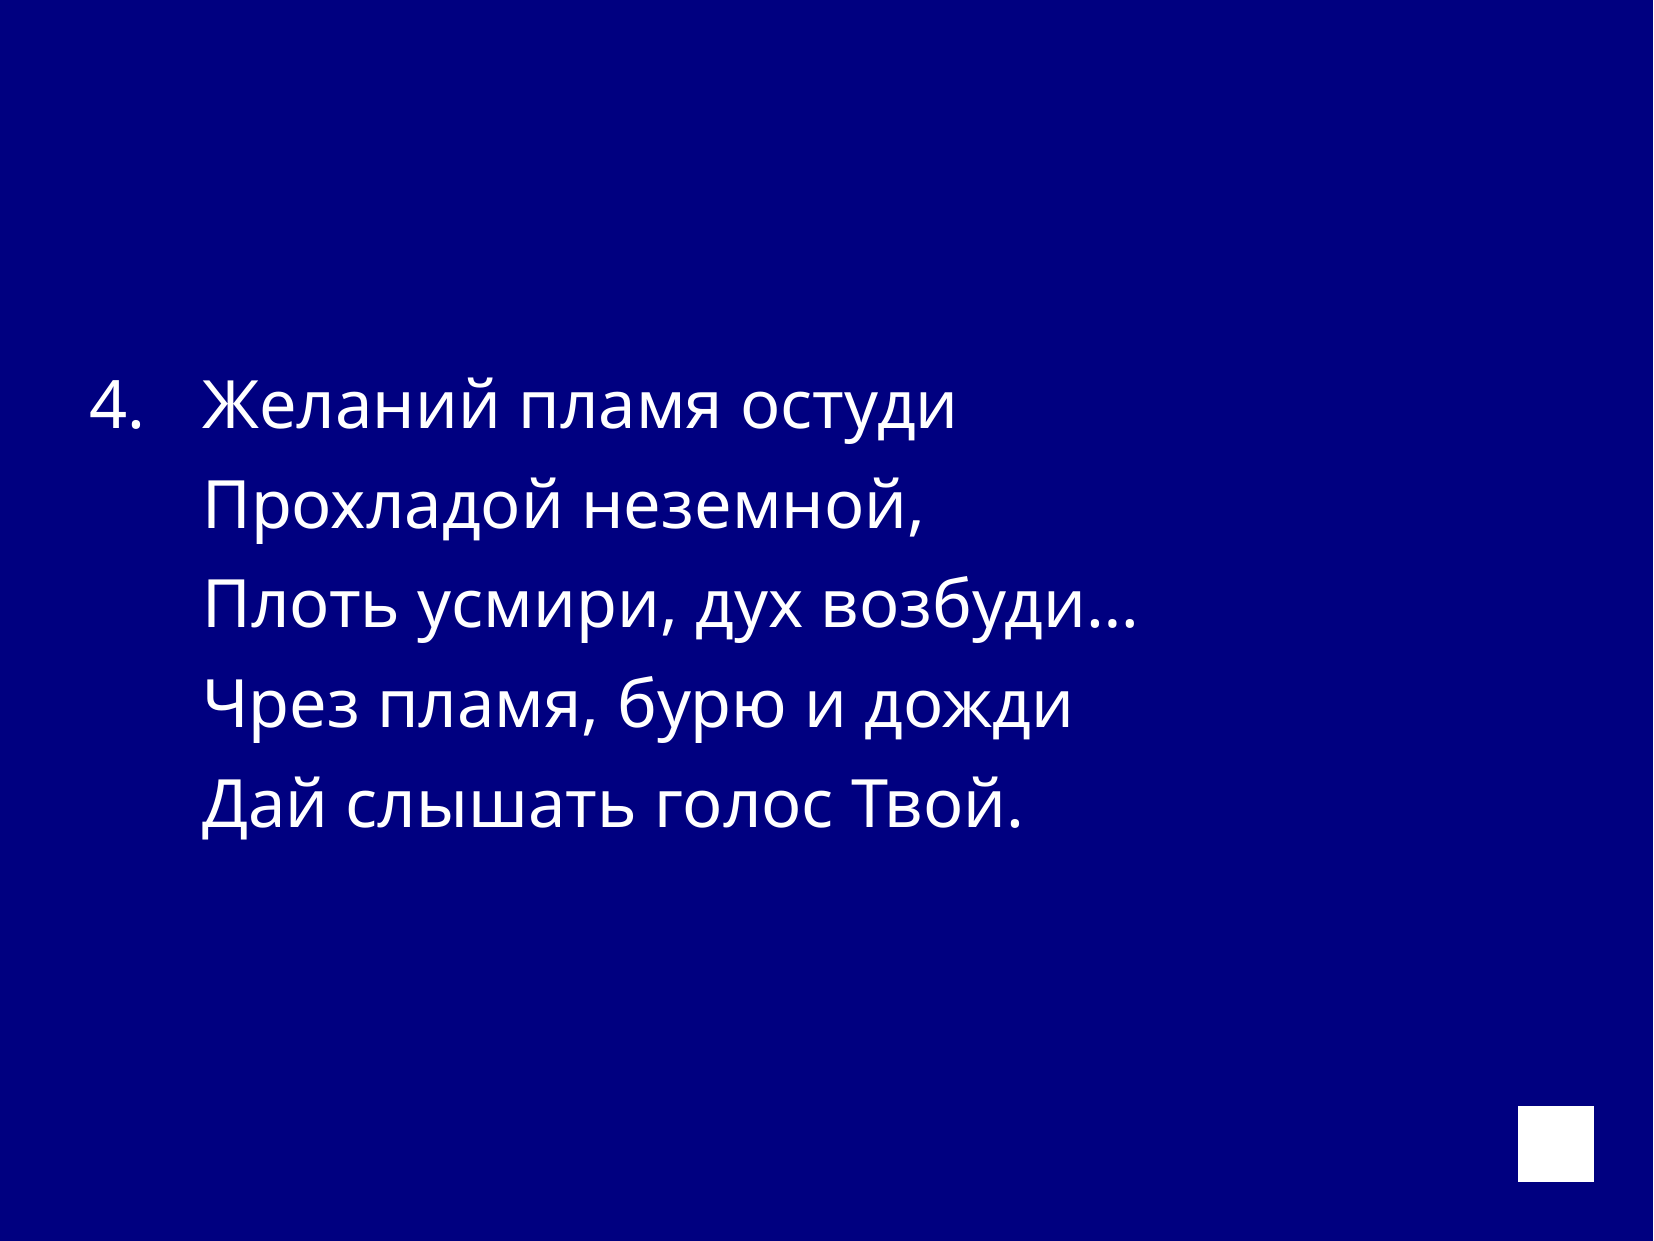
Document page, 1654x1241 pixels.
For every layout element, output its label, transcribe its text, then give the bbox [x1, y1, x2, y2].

text_box 4. Желаний пламя остуди Прохладой неземной, Плоть усмири, дух возбуди… Чрез пламя, бурю и дожди Дай слышать голос Твой. [75, 150, 1576, 1163]
text_box [1518, 1106, 1594, 1182]
